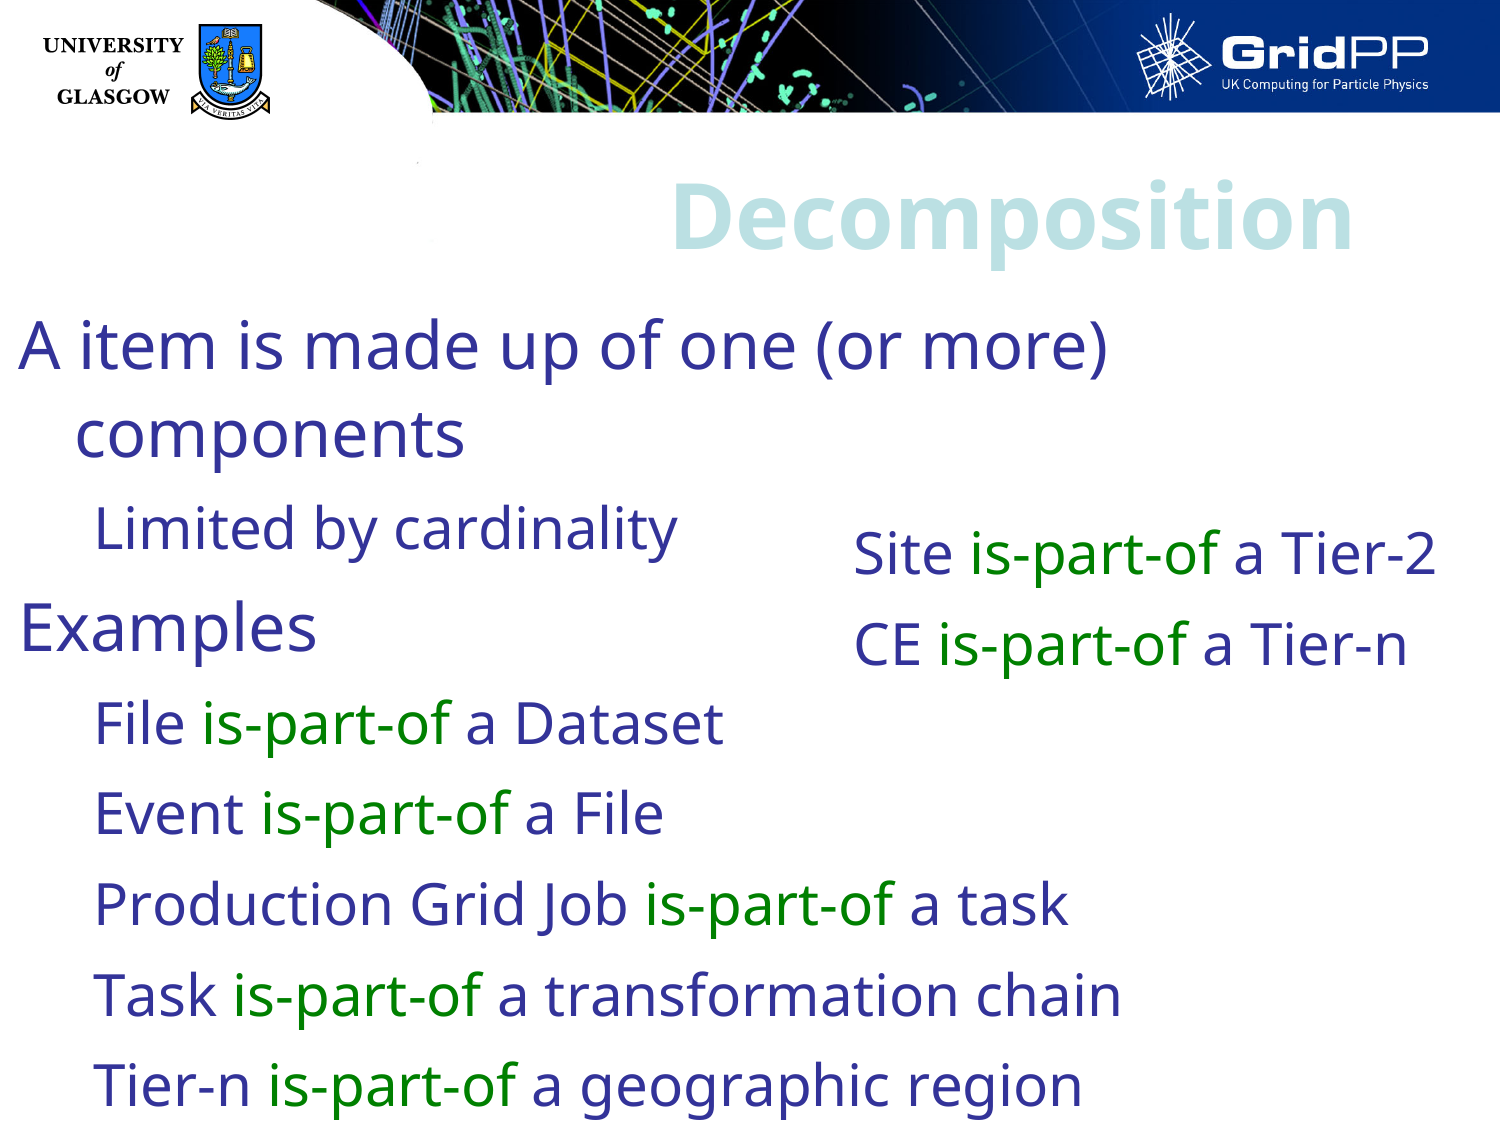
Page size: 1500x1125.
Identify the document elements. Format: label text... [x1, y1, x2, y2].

list Site is-part-of a Tier-2 CE is-part-of a Tier-n [778, 408, 1477, 694]
title Decomposition [568, 94, 1457, 334]
list A item is made up of one (or more) components Limited by cardinality Examples File is-part-of a Dataset Event is-part-of a File Production Grid Job is-part-of a task Task is-part-of a transformation chain Tier-n is-part-of a geographic region [18, 300, 1419, 1076]
picture [0, 0, 1500, 1125]
